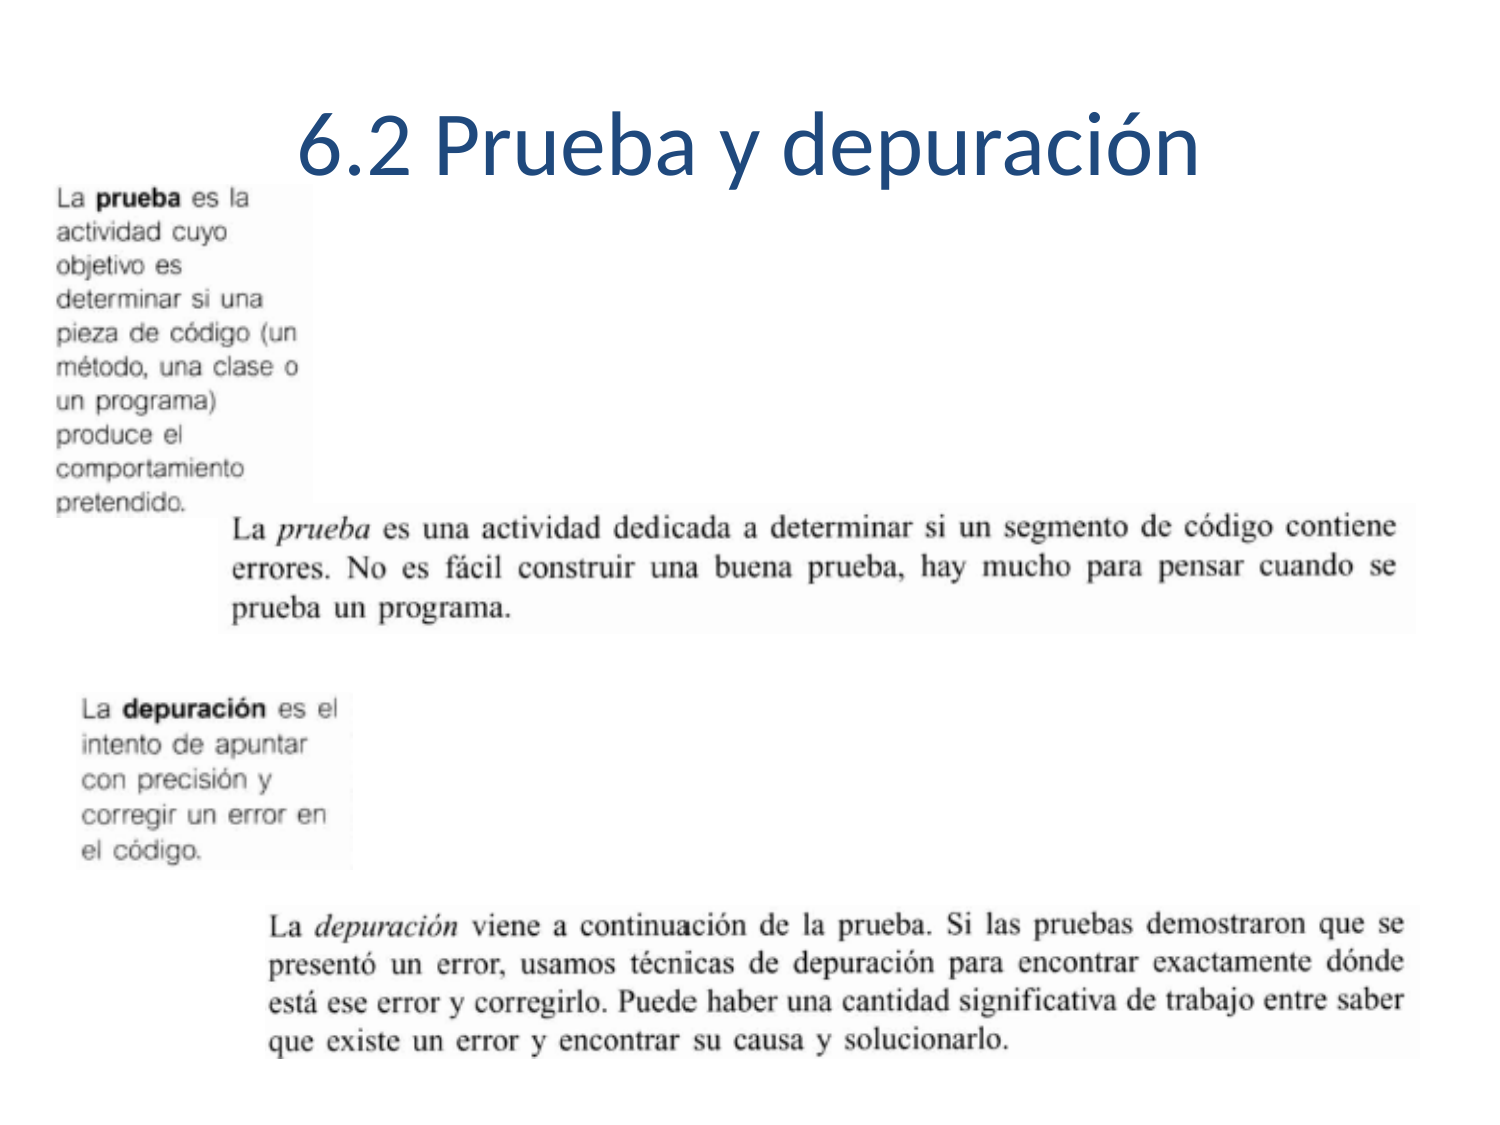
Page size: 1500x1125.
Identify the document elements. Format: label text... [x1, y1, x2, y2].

picture [265, 905, 1420, 1059]
title 6.2 Prueba y depuración [75, 45, 1426, 233]
picture [76, 692, 353, 870]
picture [53, 184, 1416, 634]
